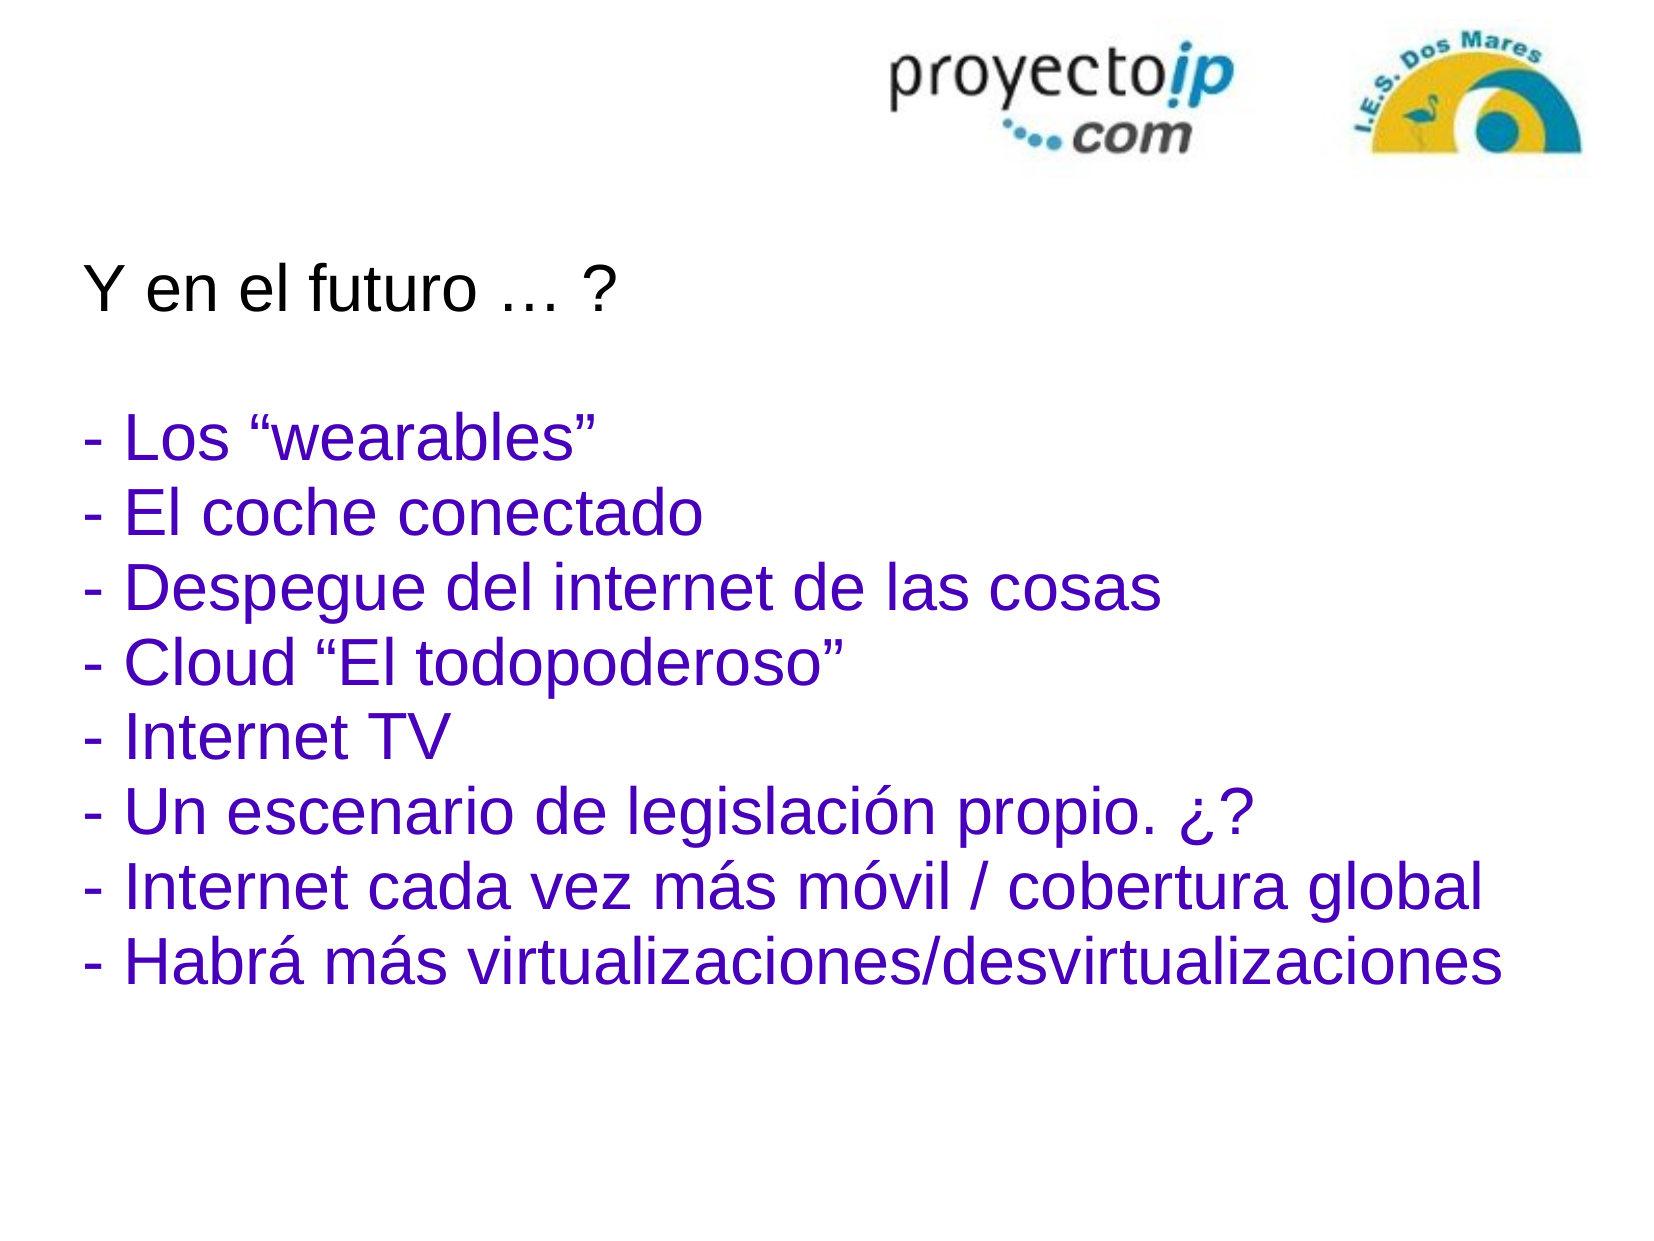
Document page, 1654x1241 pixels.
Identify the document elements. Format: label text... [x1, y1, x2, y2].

subtitle Y en el futuro … ? - Los “wearables” - El coche conectado - Despegue del internet de las cosas - Cloud “El todopoderoso” - Internet TV - Un escenario de legislación propio. ¿? - Internet cada vez más móvil / cobertura global - Habrá más virtualizaciones/desvirtualizaciones [82, 250, 1571, 1149]
picture [856, 19, 1635, 178]
